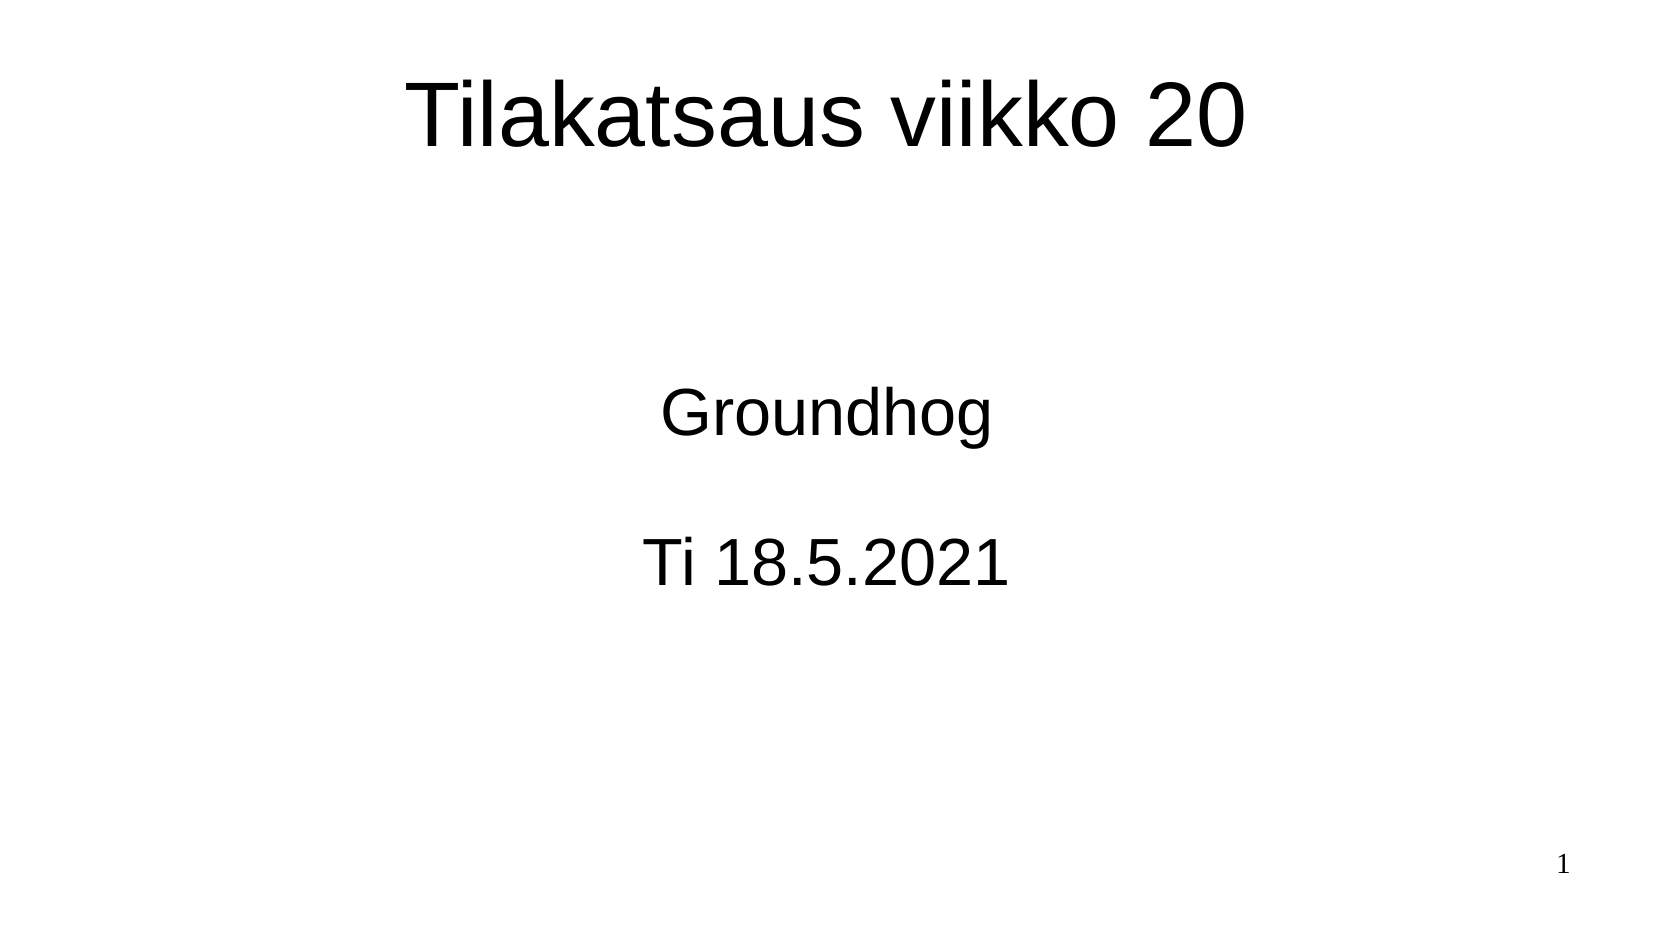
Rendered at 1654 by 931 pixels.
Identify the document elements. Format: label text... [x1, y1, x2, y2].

subtitle Groundhog Ti 18.5.2021 [82, 217, 1571, 758]
title Tilakatsaus viikko 20 [82, 37, 1571, 193]
